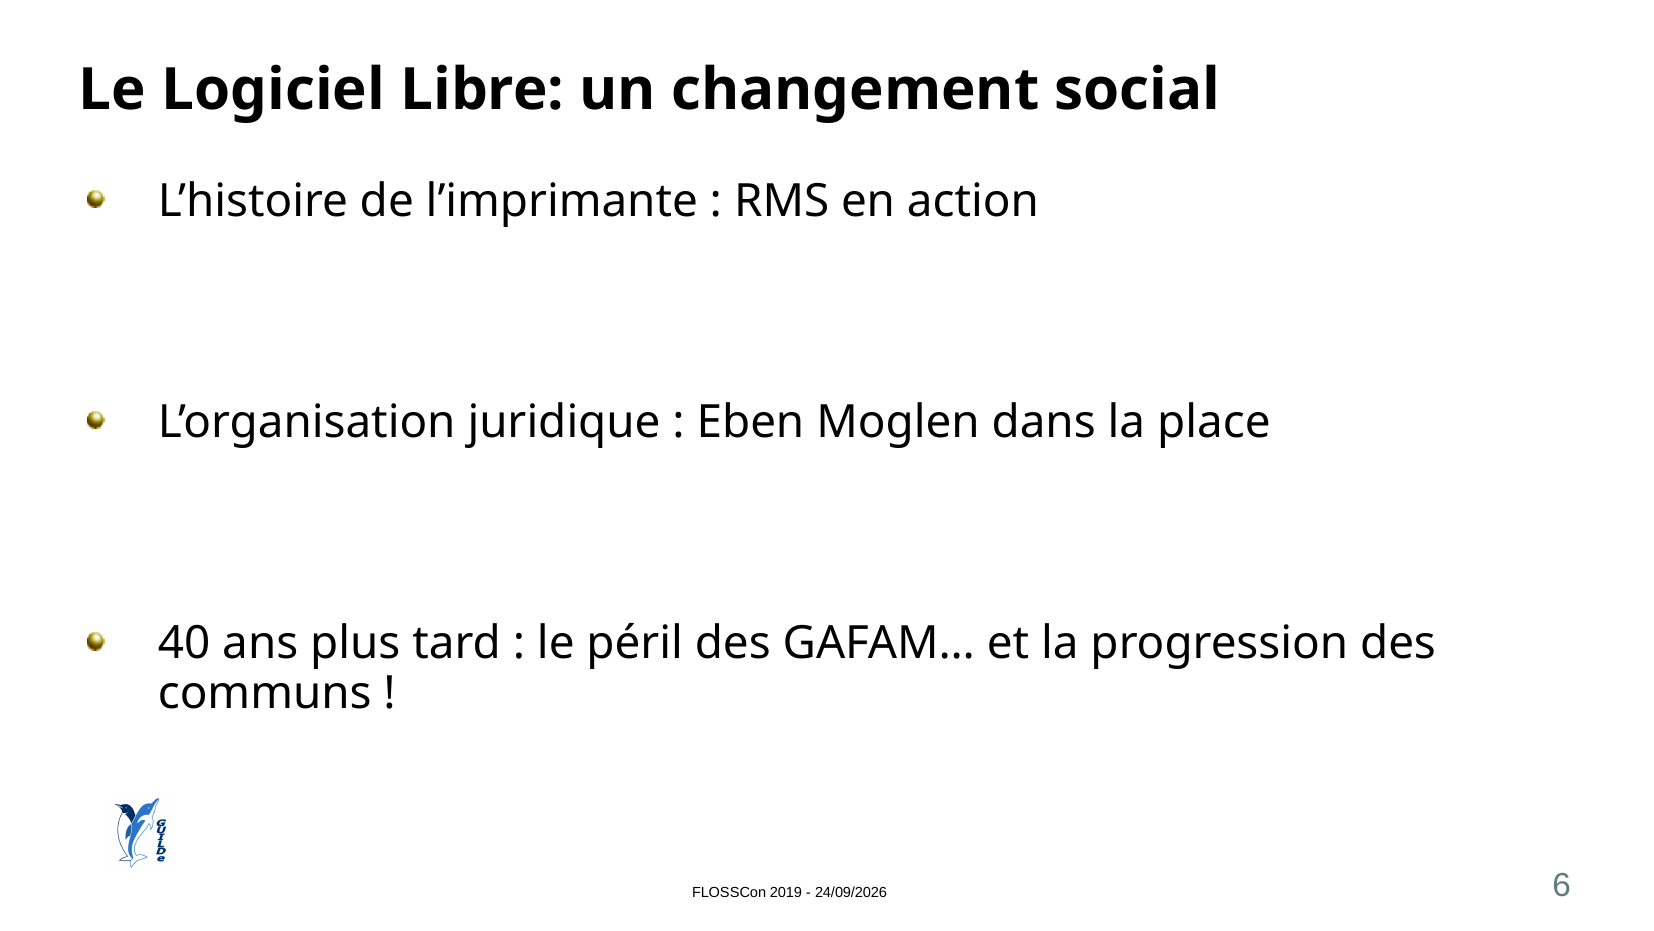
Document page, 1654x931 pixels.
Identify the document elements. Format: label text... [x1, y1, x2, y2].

list L’histoire de l’imprimante : RMS en action L’organisation juridique : Eben Moglen dans la place 40 ans plus tard : le péril des GAFAM… et la progression des communs ! [75, 199, 1536, 779]
picture [106, 795, 175, 874]
title Le Logiciel Libre: un changement social [63, 43, 1595, 199]
